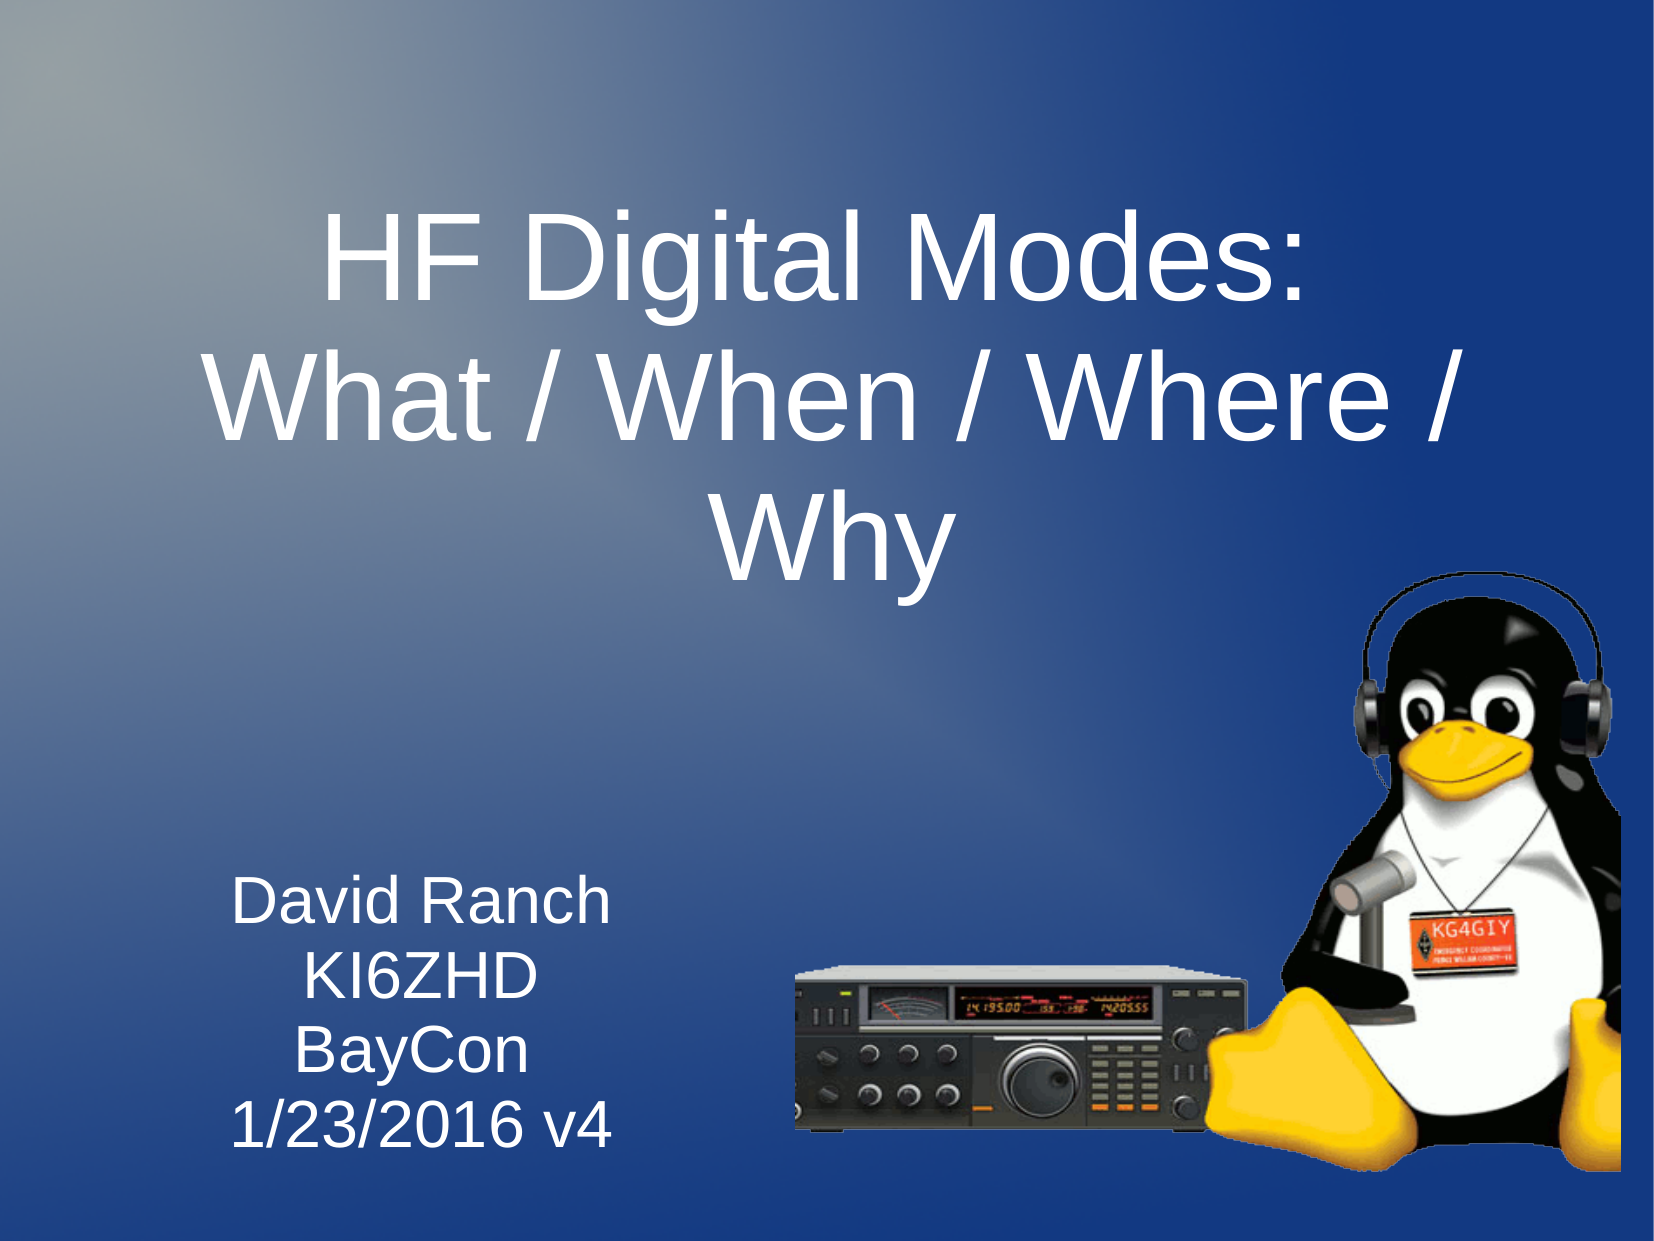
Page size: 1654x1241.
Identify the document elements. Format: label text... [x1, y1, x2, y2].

picture [0, 0, 1654, 1241]
subtitle David Ranch KI6ZHD BayCon 1/23/2016 v4 [63, 821, 780, 1204]
title HF Digital Modes: What / When / Where / Why [60, 75, 1606, 720]
